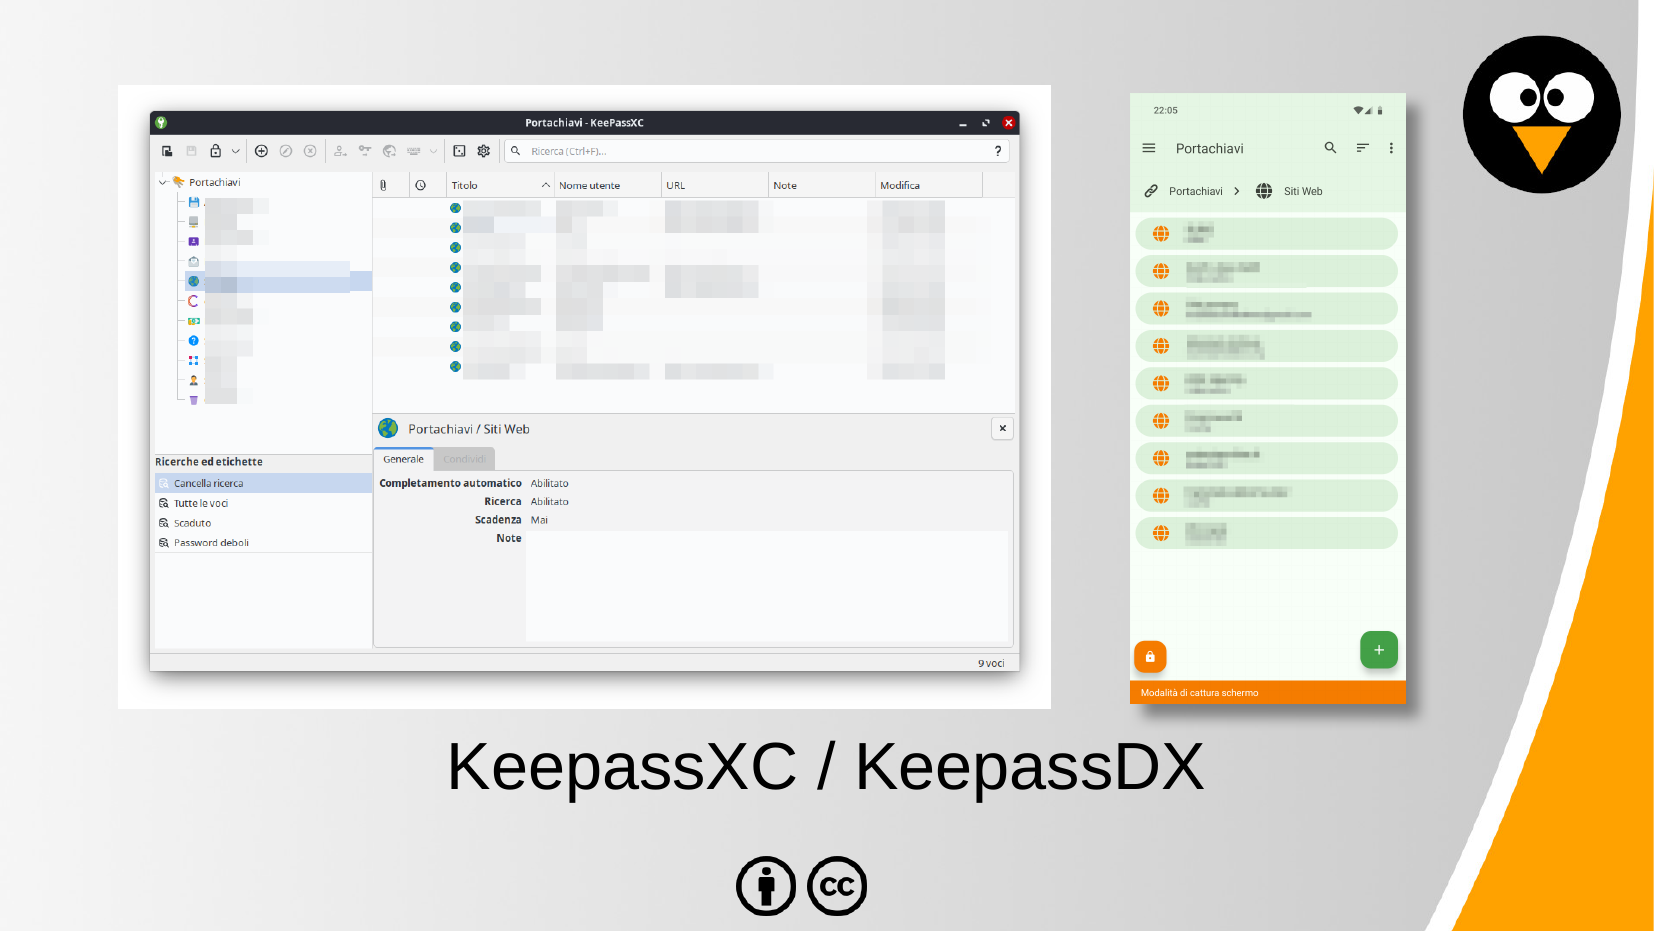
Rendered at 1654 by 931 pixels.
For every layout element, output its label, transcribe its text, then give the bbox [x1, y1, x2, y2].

picture [0, 0, 1654, 931]
subtitle KeepassXC / KeepassDX [82, 84, 1571, 805]
